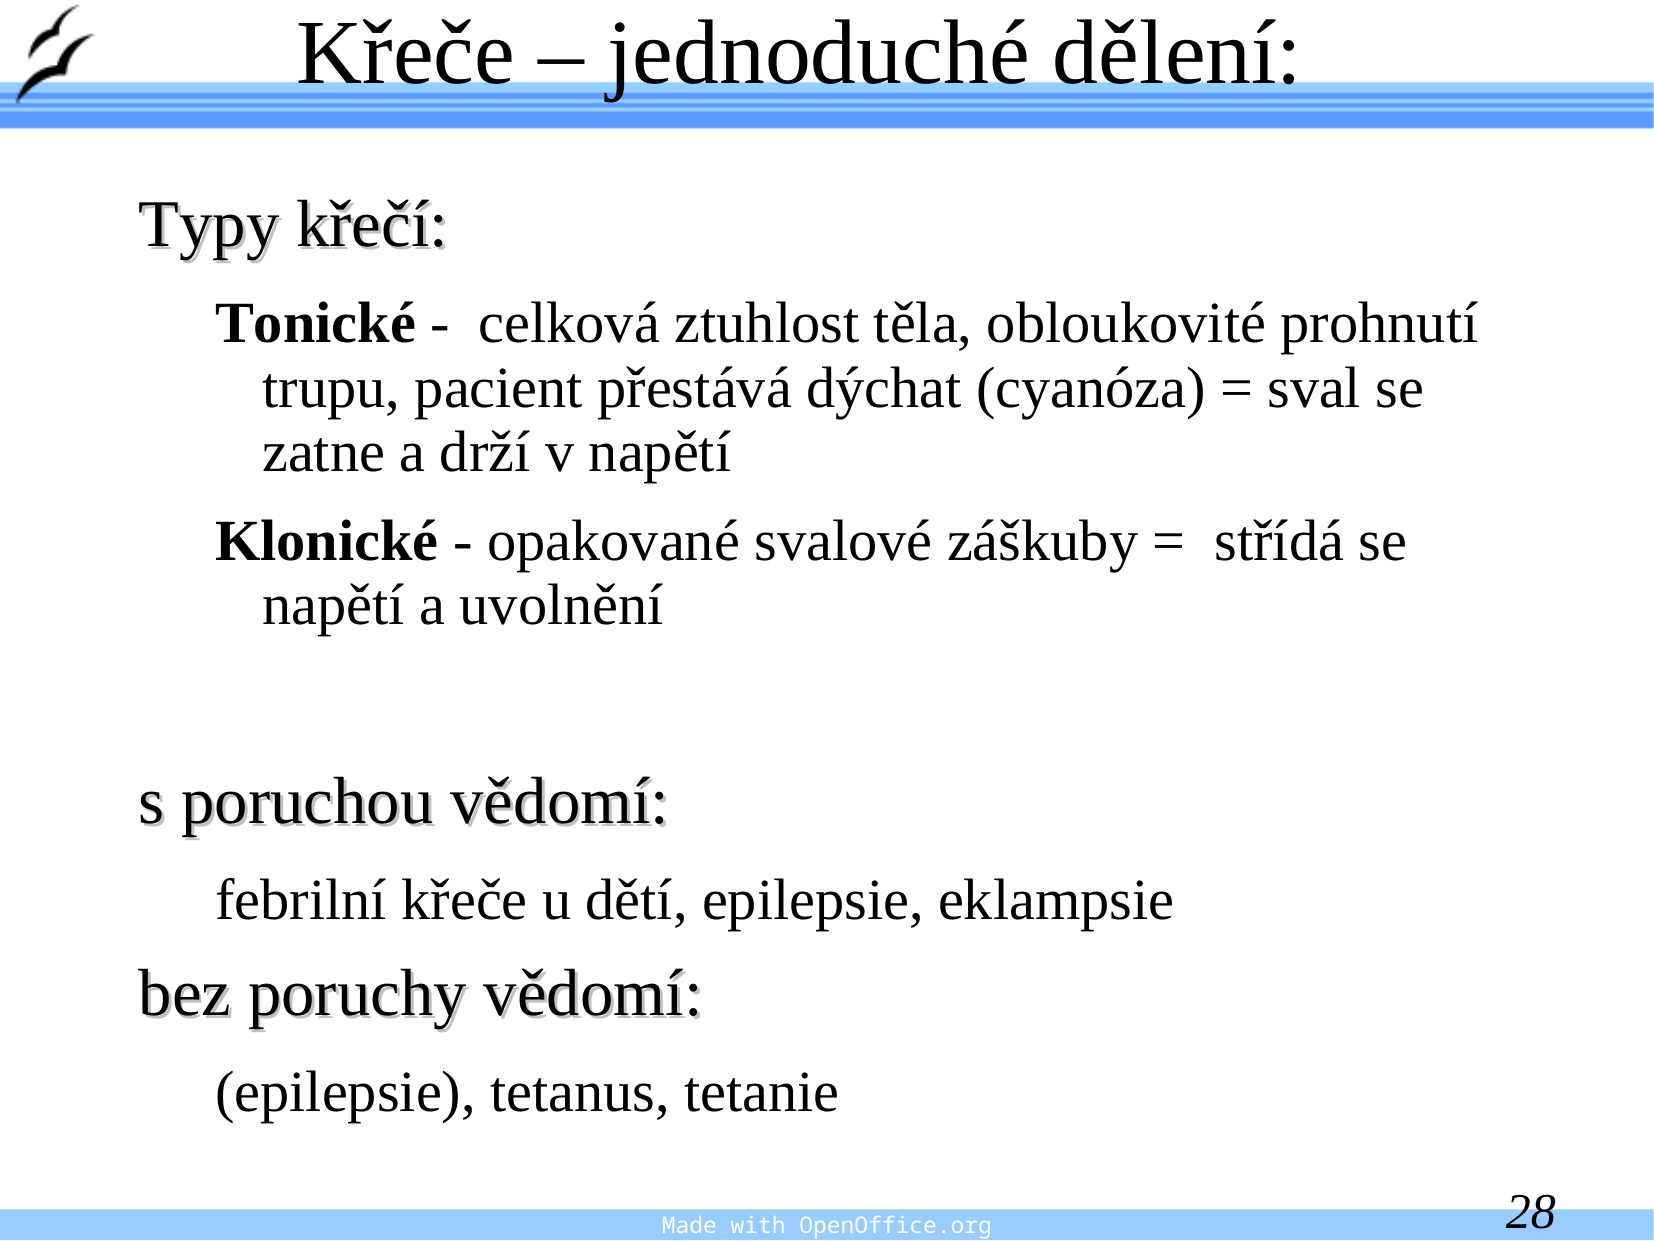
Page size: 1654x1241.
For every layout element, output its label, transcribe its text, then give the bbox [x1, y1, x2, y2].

list Typy křečí: Tonické - celková ztuhlost těla, obloukovité prohnutí trupu, pacient přestává dýchat (cyanóza) = sval se zatne a drží v napětí Klonické - opakované svalové záškuby = střídá se napětí a uvolnění s poruchou vědomí: febrilní křeče u dětí, epilepsie, eklampsie bez poruchy vědomí: (epilepsie), tetanus, tetanie [120, 187, 1533, 1199]
picture [0, 0, 1654, 133]
title Křeče – jednoduché dělení: [94, 0, 1507, 107]
